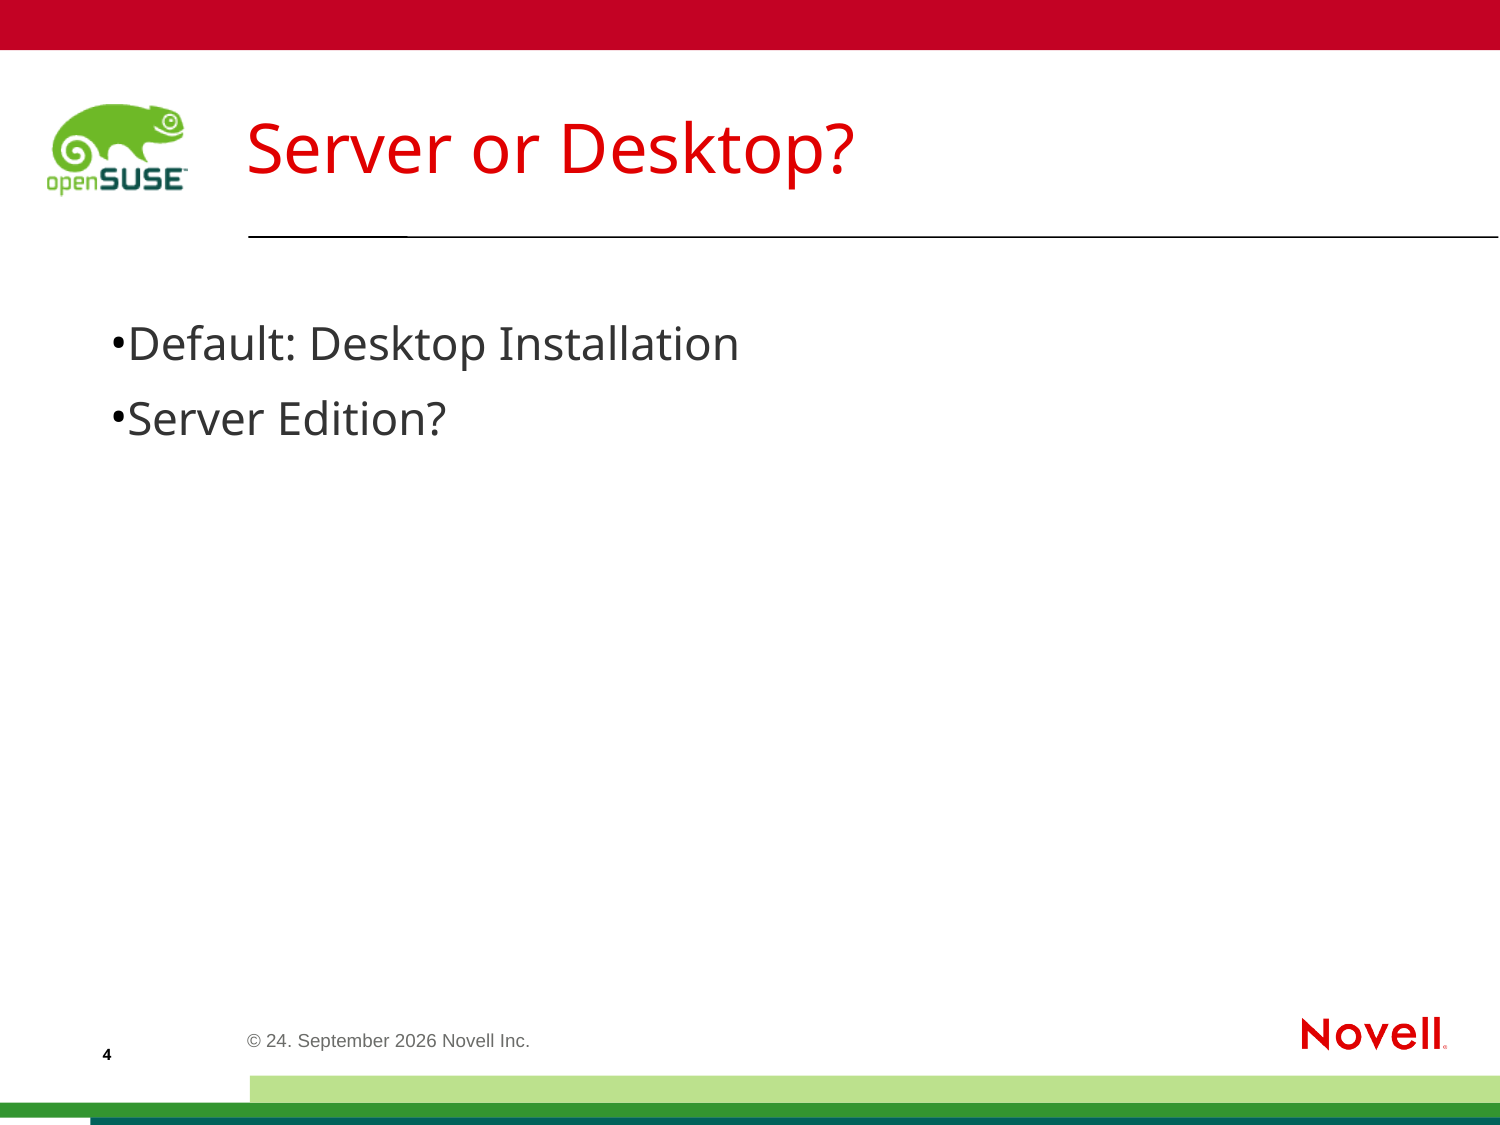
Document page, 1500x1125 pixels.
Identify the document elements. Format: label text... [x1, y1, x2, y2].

picture [47, 104, 188, 197]
list Default: Desktop Installation Server Edition? [110, 312, 1391, 1022]
title Server or Desktop? [246, 68, 1409, 231]
picture [1295, 1011, 1453, 1056]
